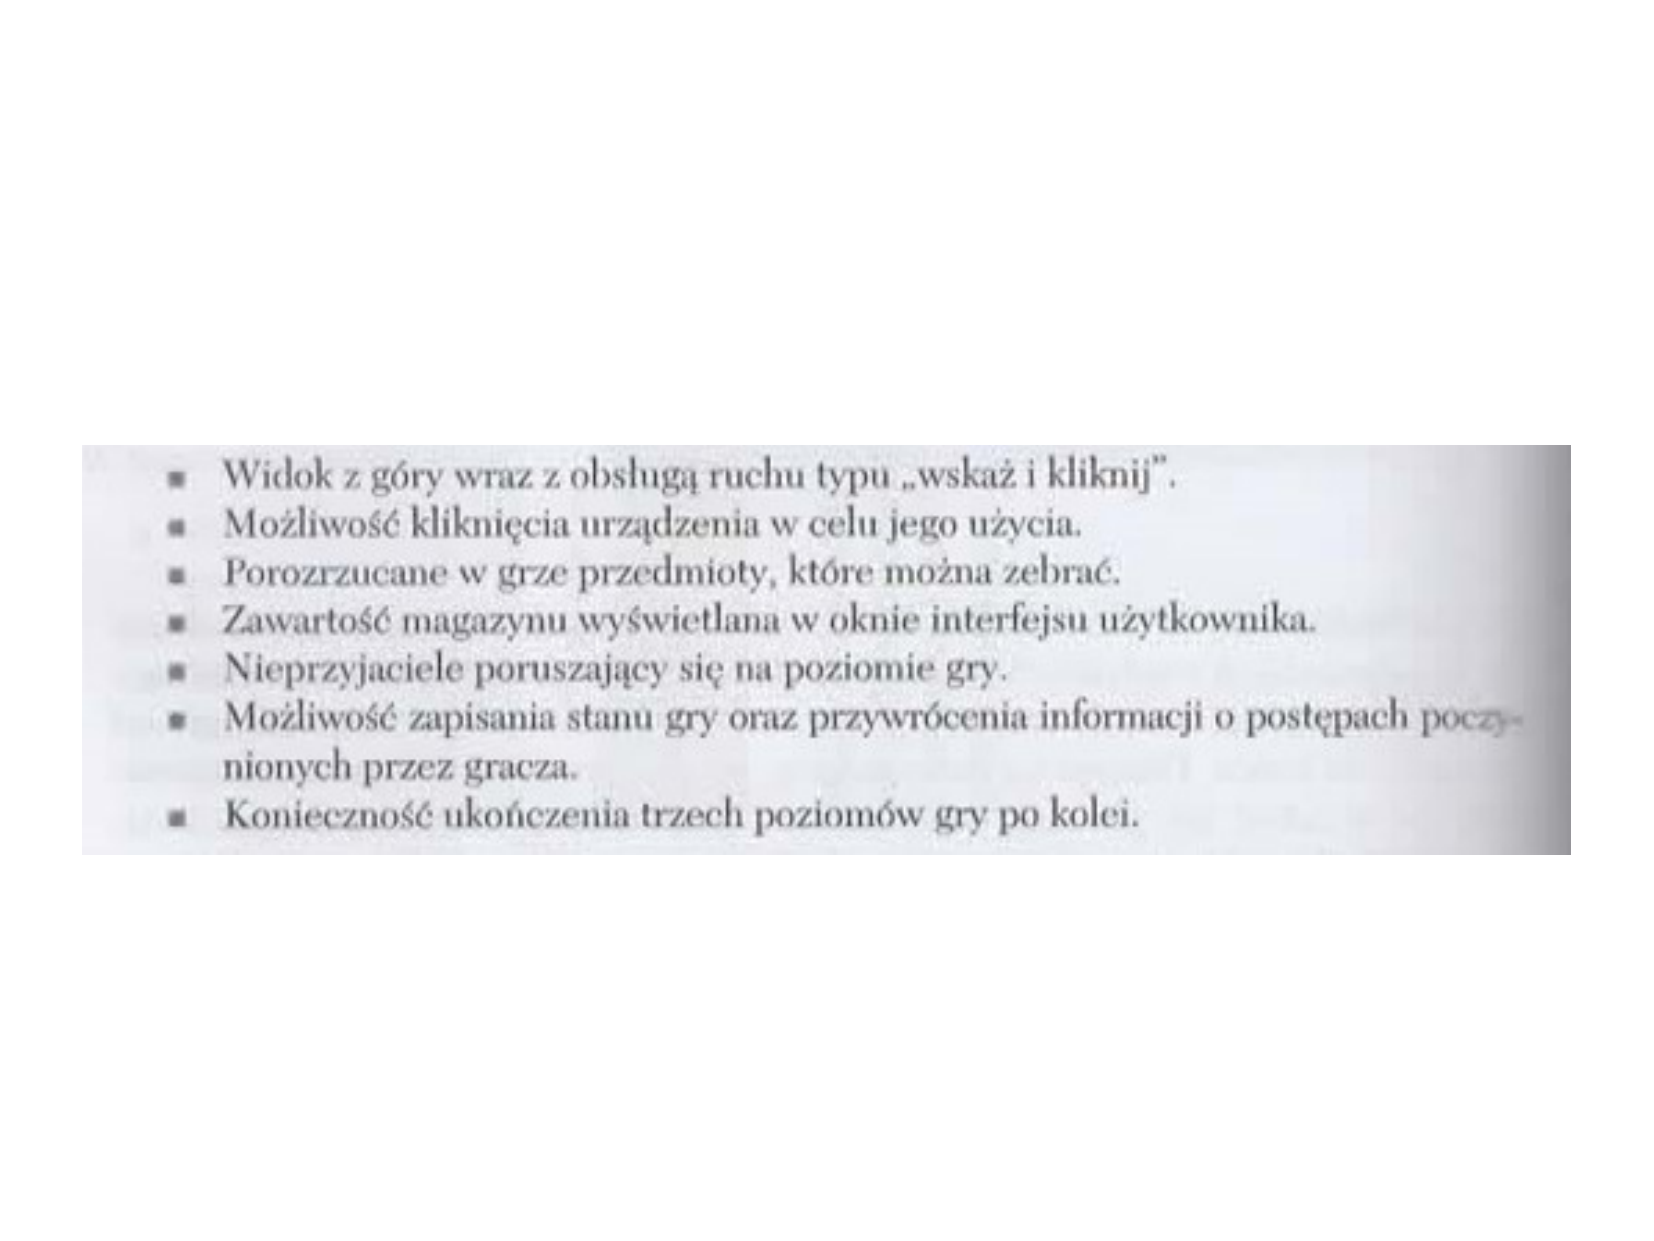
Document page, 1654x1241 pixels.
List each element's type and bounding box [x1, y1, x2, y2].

picture [82, 445, 1571, 855]
